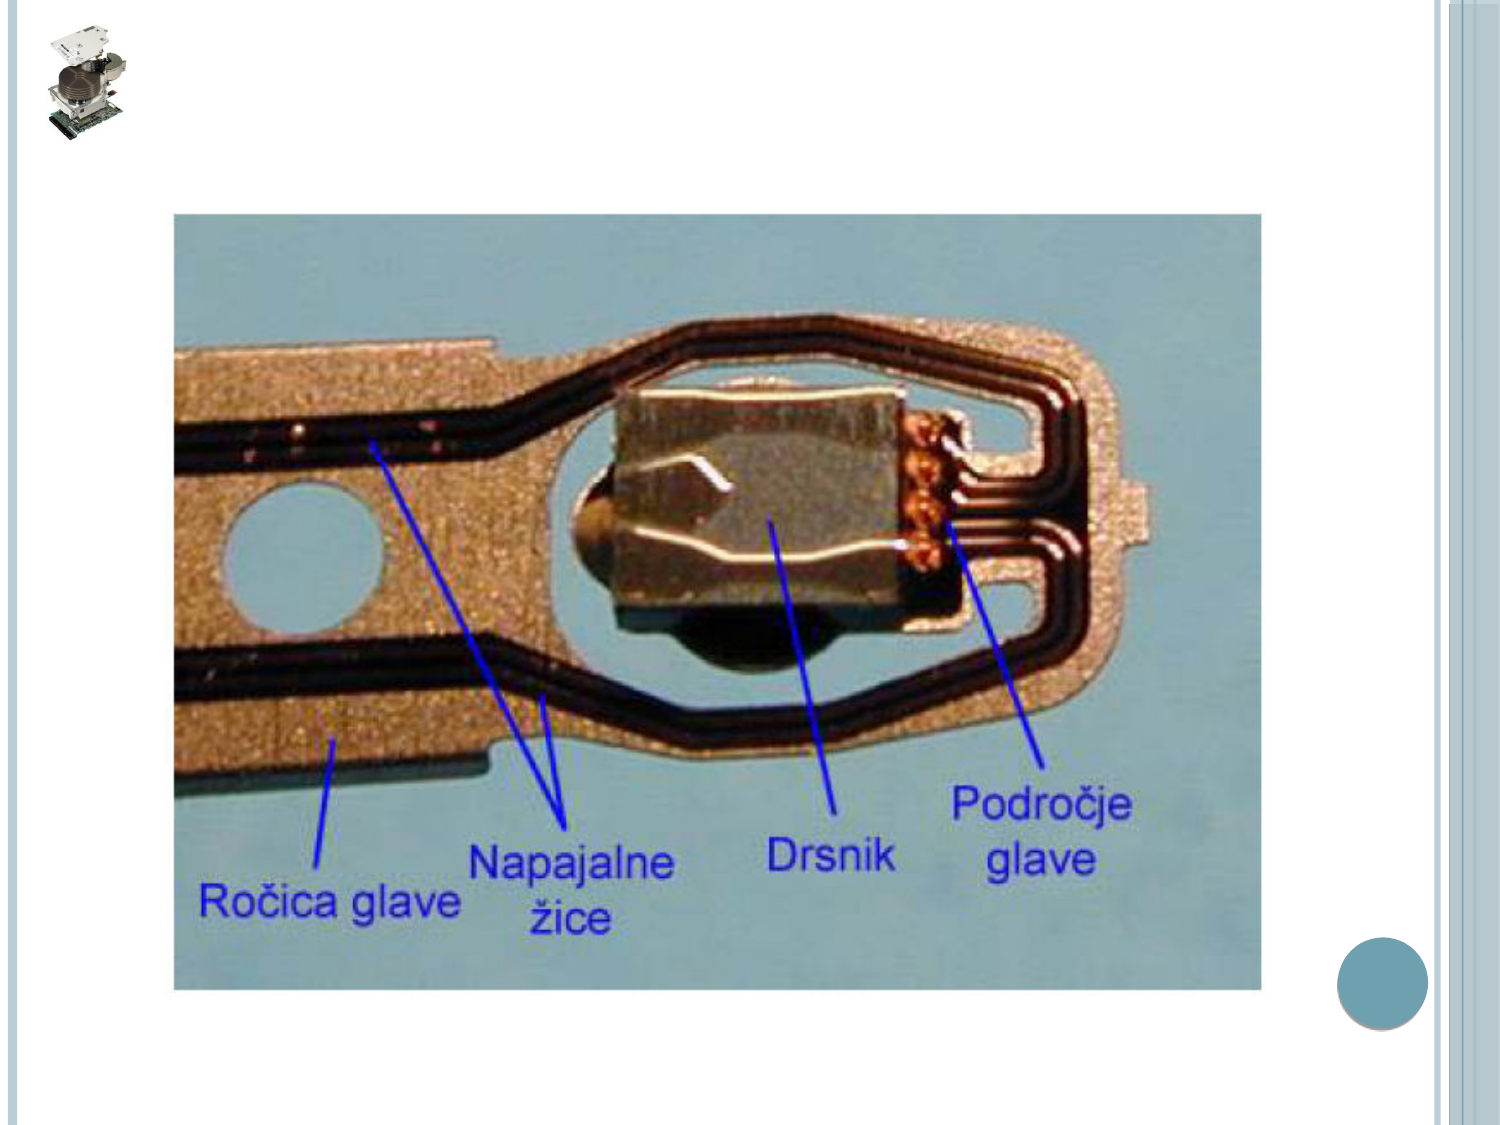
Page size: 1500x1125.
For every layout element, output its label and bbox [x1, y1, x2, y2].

picture [164, 199, 1272, 999]
picture [46, 23, 127, 141]
